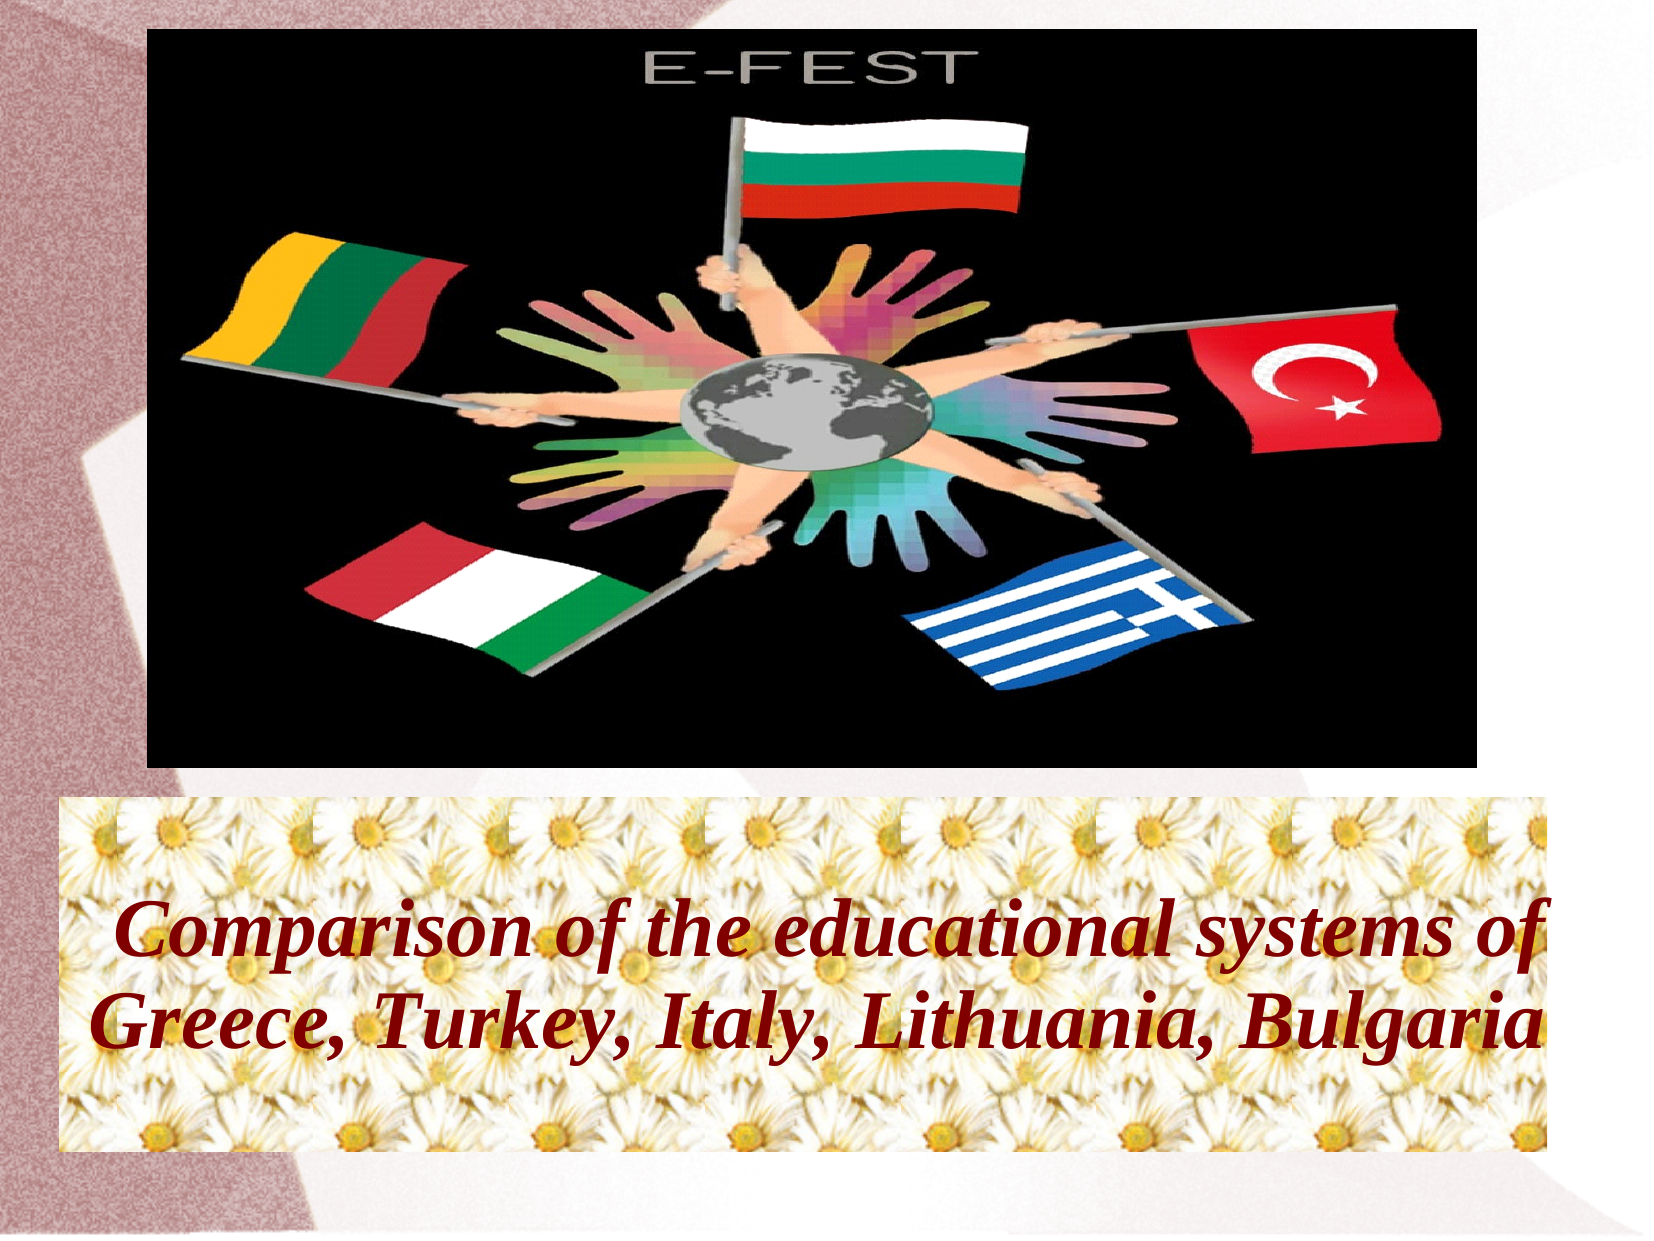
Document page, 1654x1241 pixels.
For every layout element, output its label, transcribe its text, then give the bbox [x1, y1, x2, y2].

title Comparison of the educational systems of Greece, Turkey, Italy, Lithuania, Bulgaria [59, 797, 1548, 1152]
picture [0, 0, 1654, 1241]
